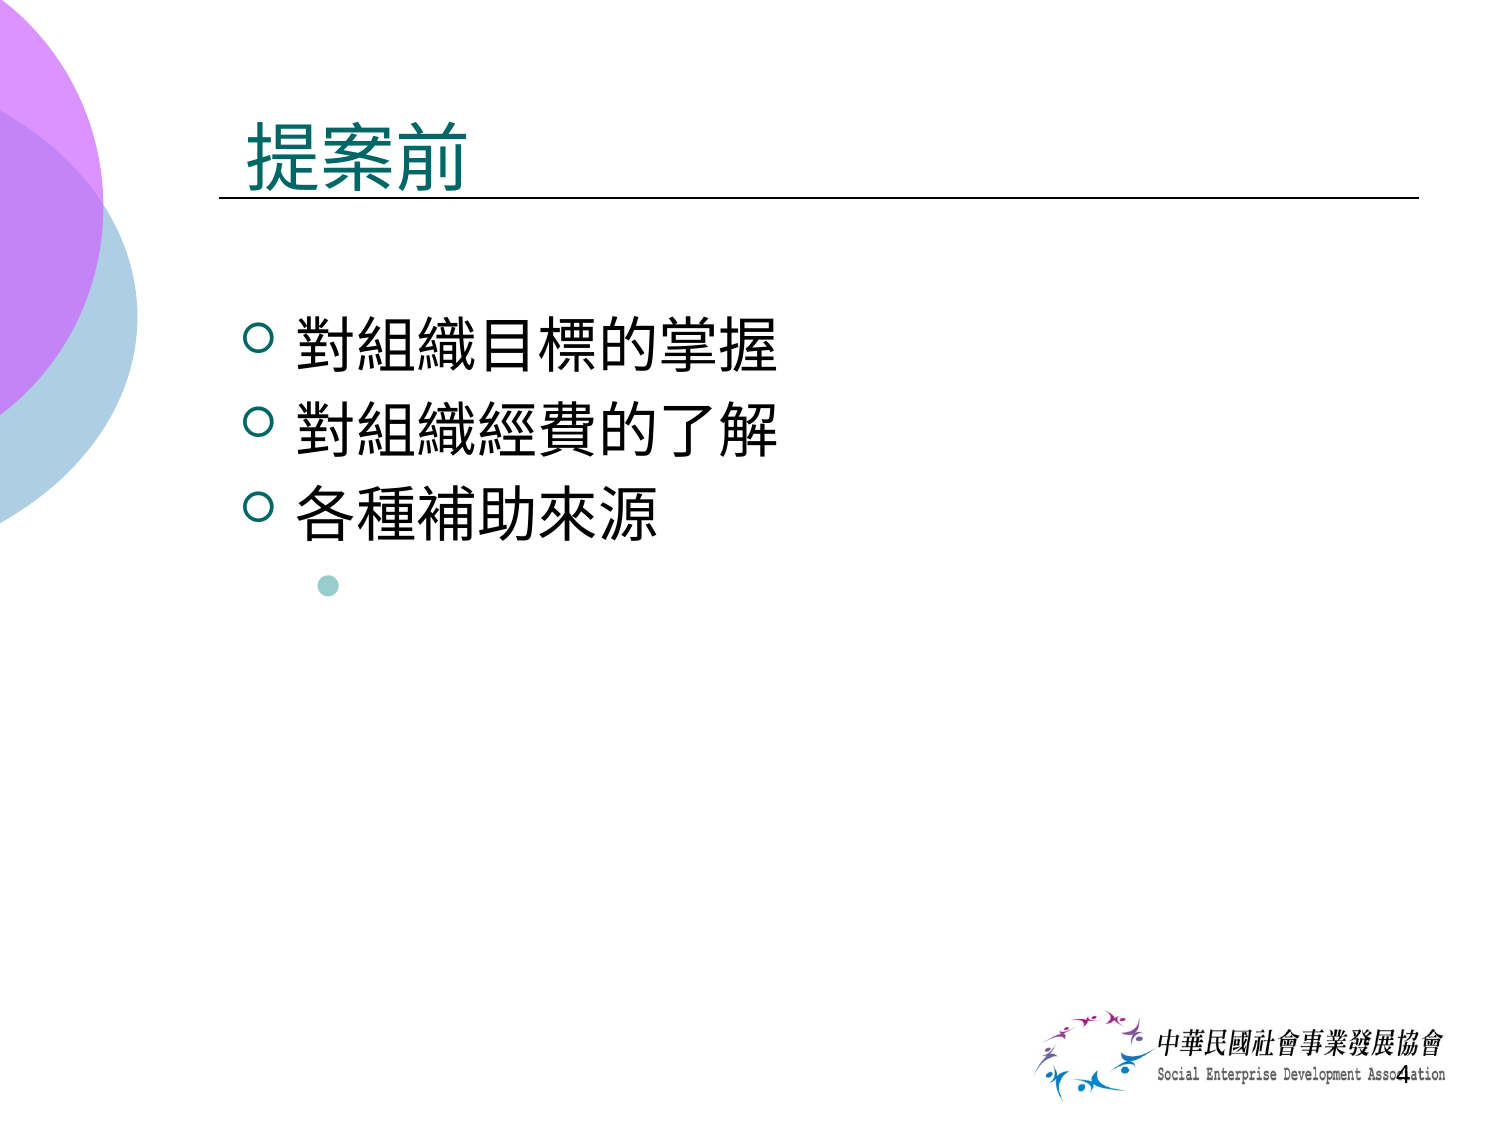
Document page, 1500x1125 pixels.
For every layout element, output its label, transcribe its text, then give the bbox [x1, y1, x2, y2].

text_box 對組織目標的掌握 對組織經費的了解 各種補助來源 [224, 299, 1425, 975]
text_box 提案前 [230, 54, 1430, 208]
picture [1033, 1010, 1447, 1102]
text_box <編號> [1074, 1025, 1425, 1100]
